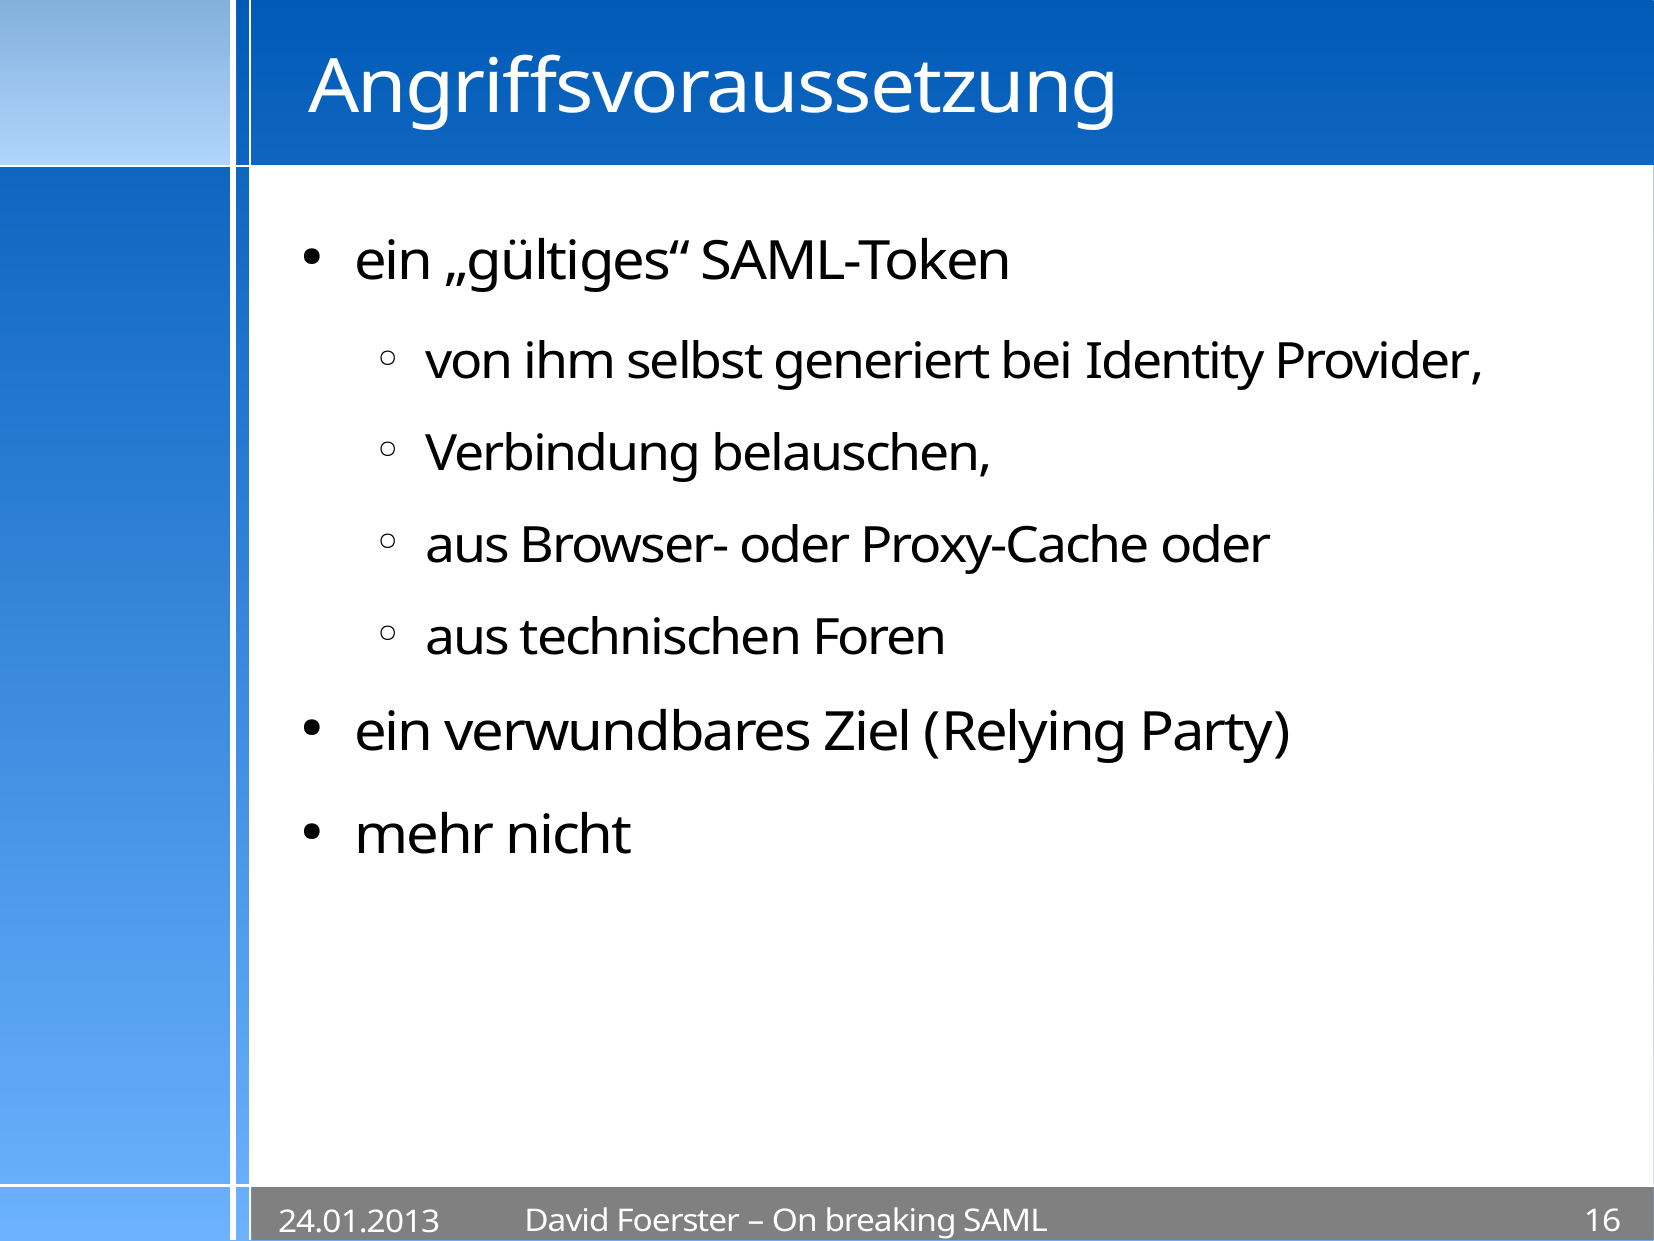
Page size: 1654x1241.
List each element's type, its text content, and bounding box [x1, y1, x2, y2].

list ein „gültiges“ SAML-Token von ihm selbst generiert bei Identity Provider, Verbindung belauschen, aus Browser- oder Proxy-Cache oder aus technischen Foren ein verwundbares Ziel (Relying Party) mehr nicht [283, 221, 1539, 1096]
title Angriffsvoraussetzung [273, 0, 1499, 187]
